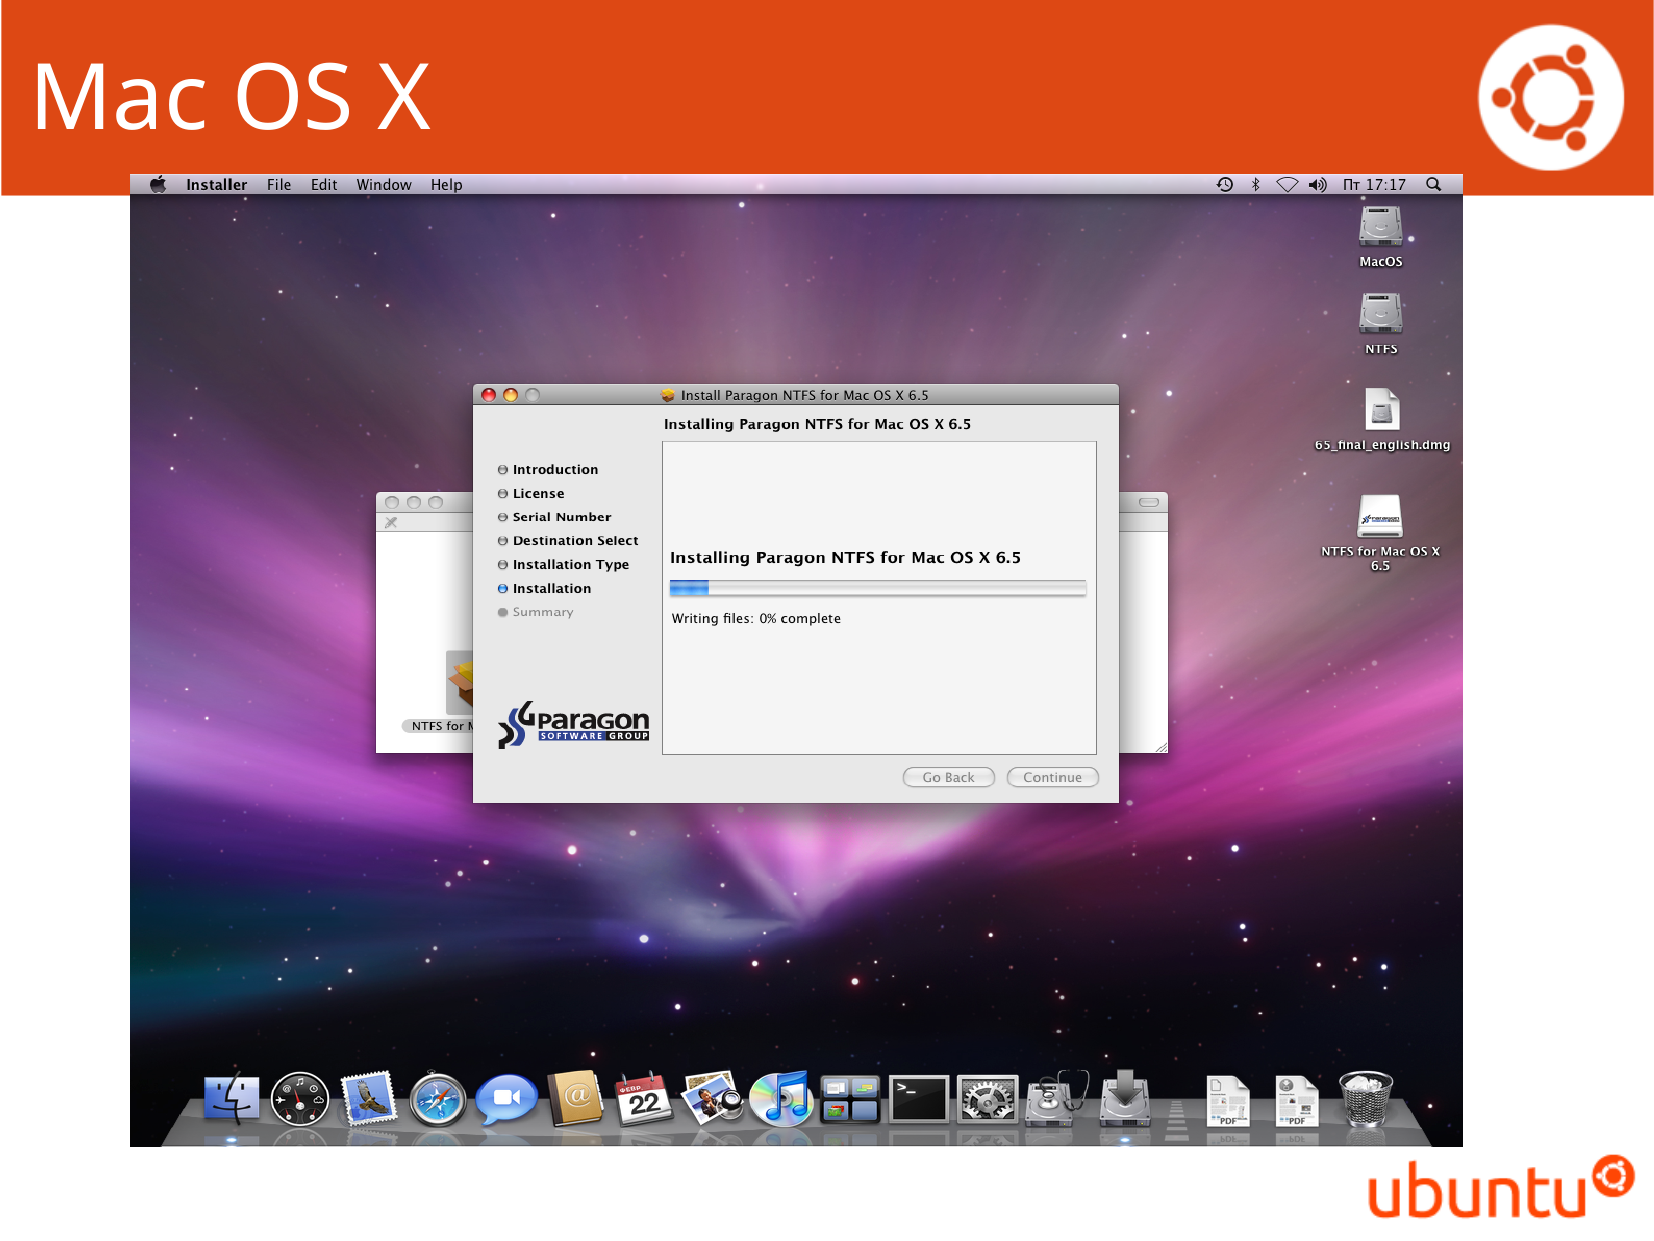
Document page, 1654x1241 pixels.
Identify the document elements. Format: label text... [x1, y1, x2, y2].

title Mac OS X [29, 18, 1459, 170]
picture [0, 0, 1654, 1241]
